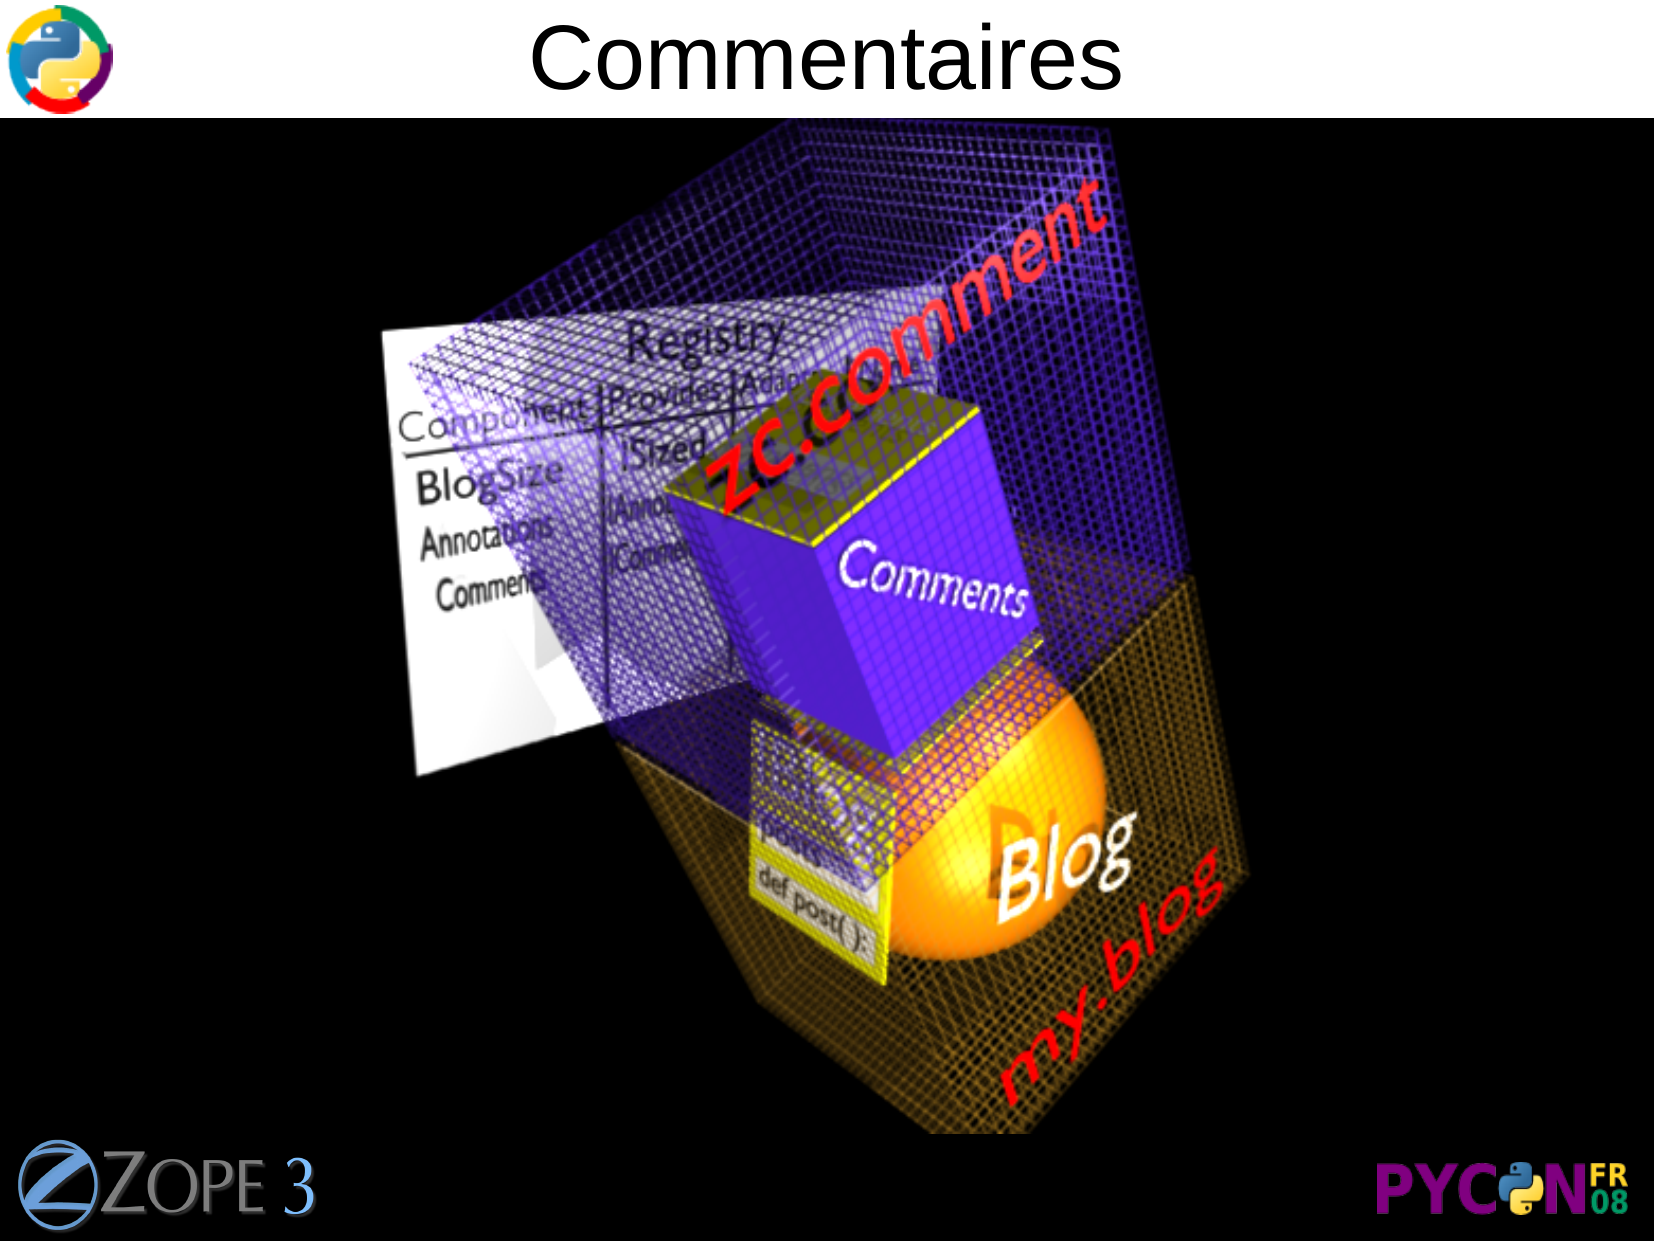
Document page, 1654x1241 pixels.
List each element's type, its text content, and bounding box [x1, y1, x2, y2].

title Commentaires [82, 0, 1571, 119]
picture [1377, 1162, 1628, 1215]
picture [6, 5, 82, 114]
picture [135, 118, 1491, 1134]
